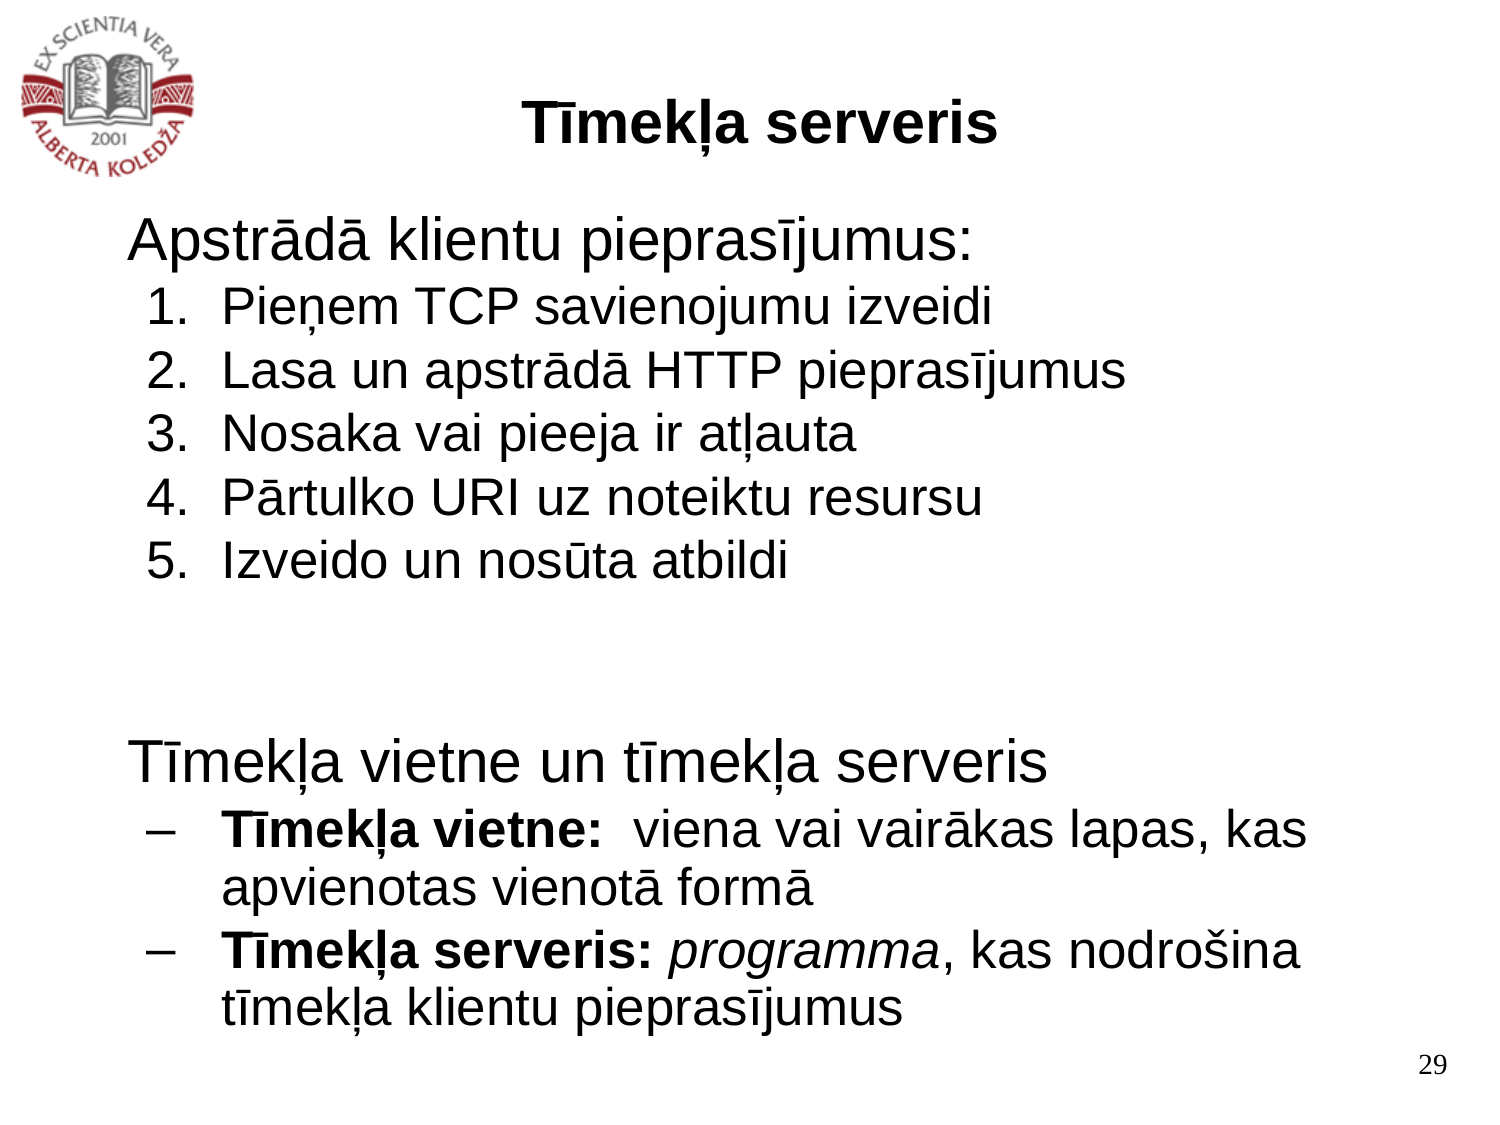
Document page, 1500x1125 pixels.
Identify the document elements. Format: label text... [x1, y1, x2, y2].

picture [21, 16, 194, 177]
list Apstrādā klientu pieprasījumus: Pieņem TCP savienojumu izveidi Lasa un apstrādā HTTP pieprasījumus Nosaka vai pieeja ir atļauta Pārtulko URI uz noteiktu resursu Izveido un nosūta atbildi Tīmekļa vietne un tīmekļa serveris Tīmekļa vietne: viena vai vairākas lapas, kas apvienotas vienotā formā Tīmekļa serveris: programma, kas nodrošina tīmekļa klientu pieprasījumus [74, 200, 1463, 1101]
title Tīmekļa serveris [50, 62, 1450, 175]
